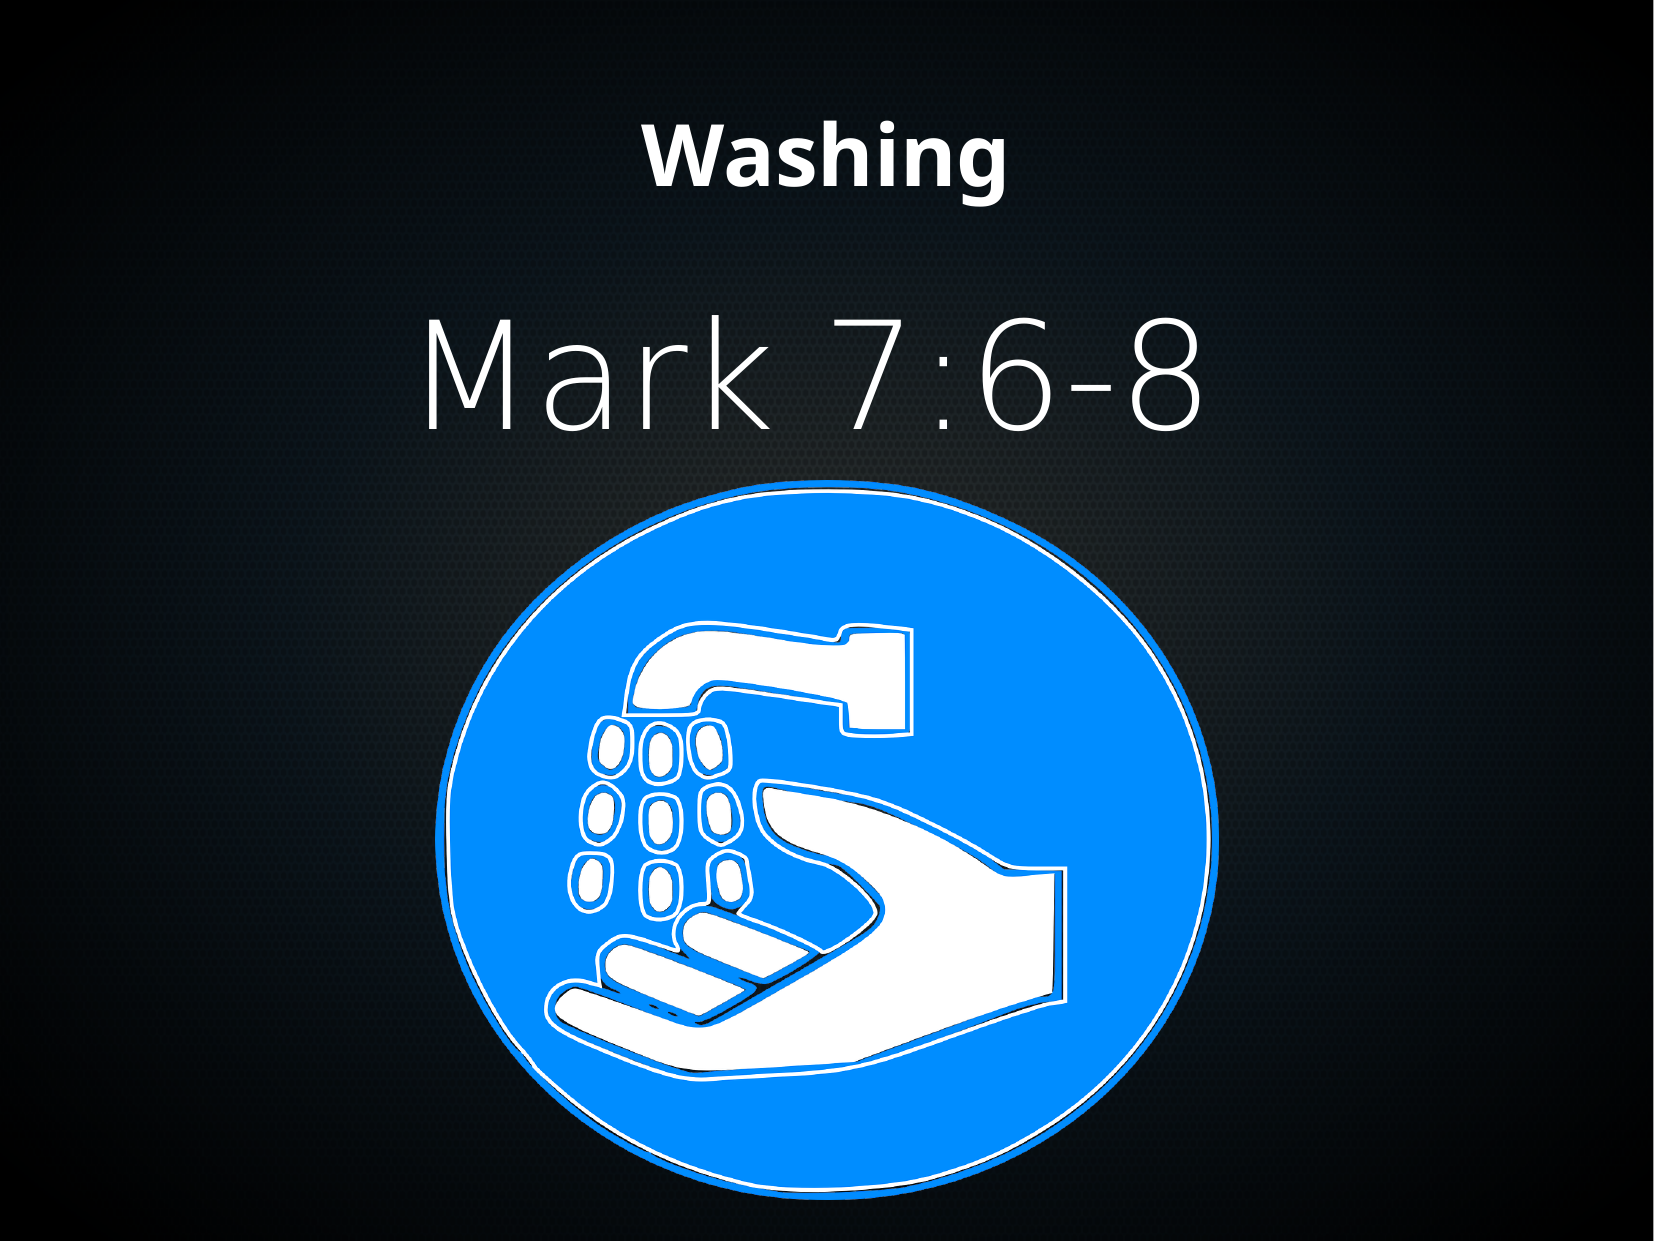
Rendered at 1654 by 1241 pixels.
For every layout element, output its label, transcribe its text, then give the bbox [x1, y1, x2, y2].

title Washing [82, 49, 1571, 257]
list Mark 7:6-8 [82, 290, 1538, 1010]
picture [0, 0, 1654, 1241]
